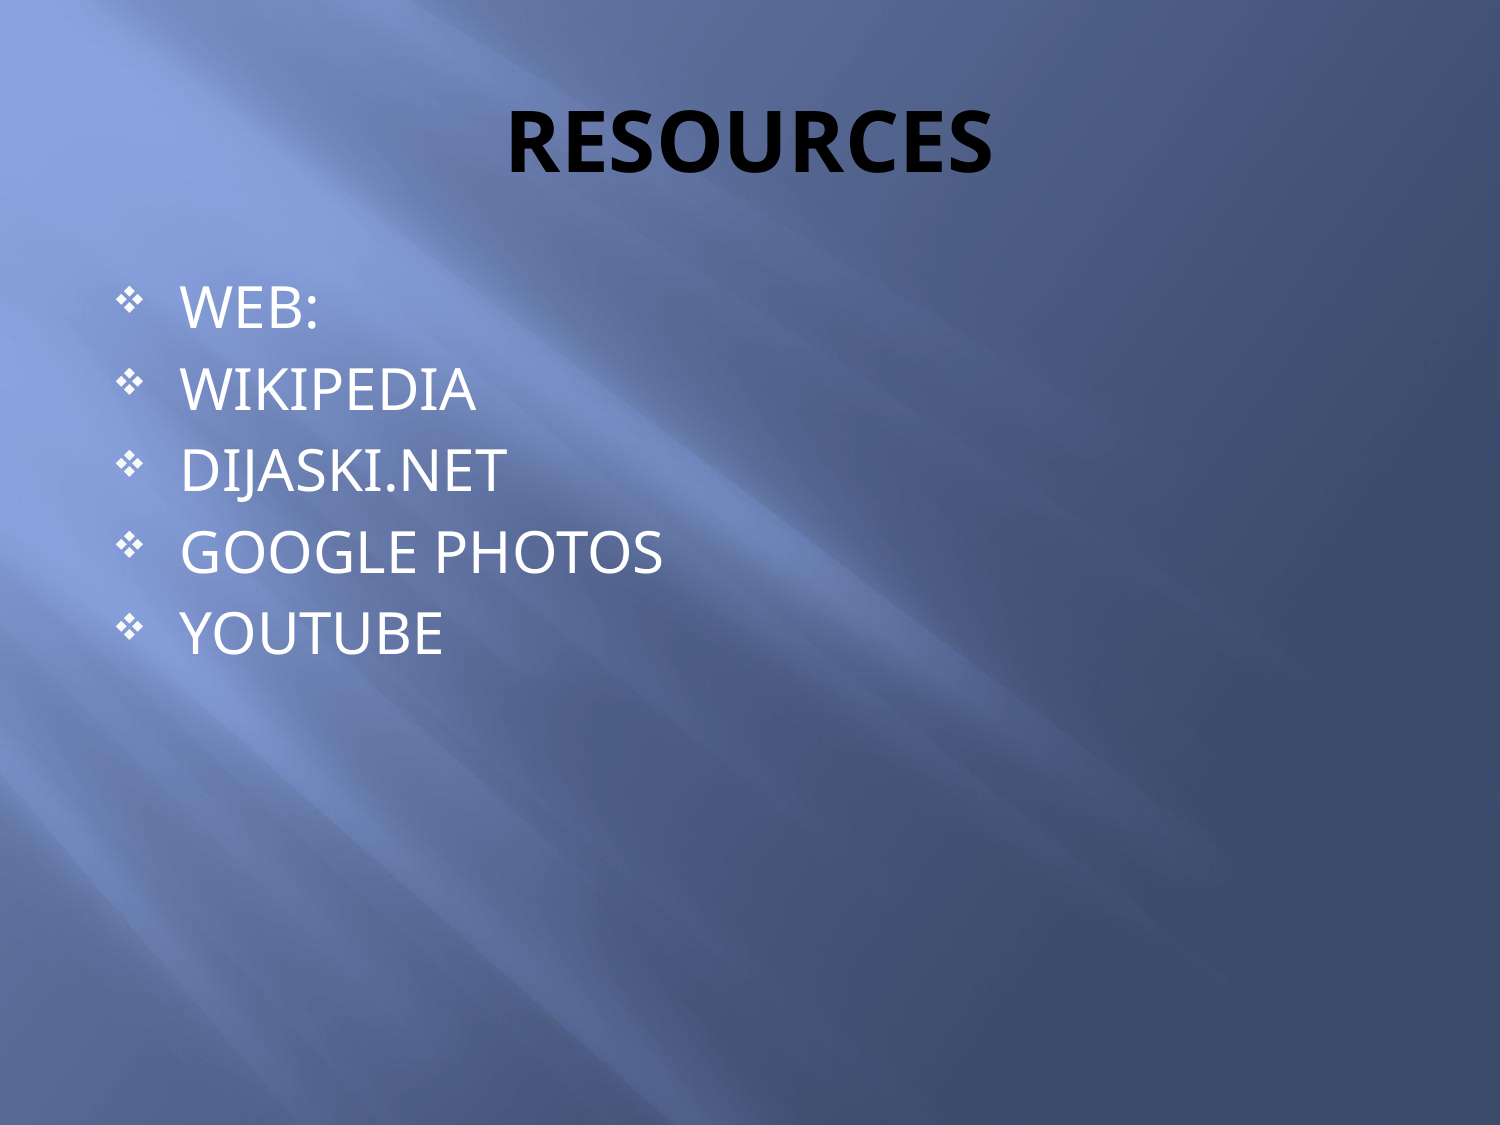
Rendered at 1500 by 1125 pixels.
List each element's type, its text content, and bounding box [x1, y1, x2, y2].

title RESOURCES [75, 45, 1425, 233]
picture [0, 0, 1500, 1125]
list WEB: WIKIPEDIA DIJASKI.NET GOOGLE PHOTOS YOUTUBE [75, 262, 1425, 1035]
